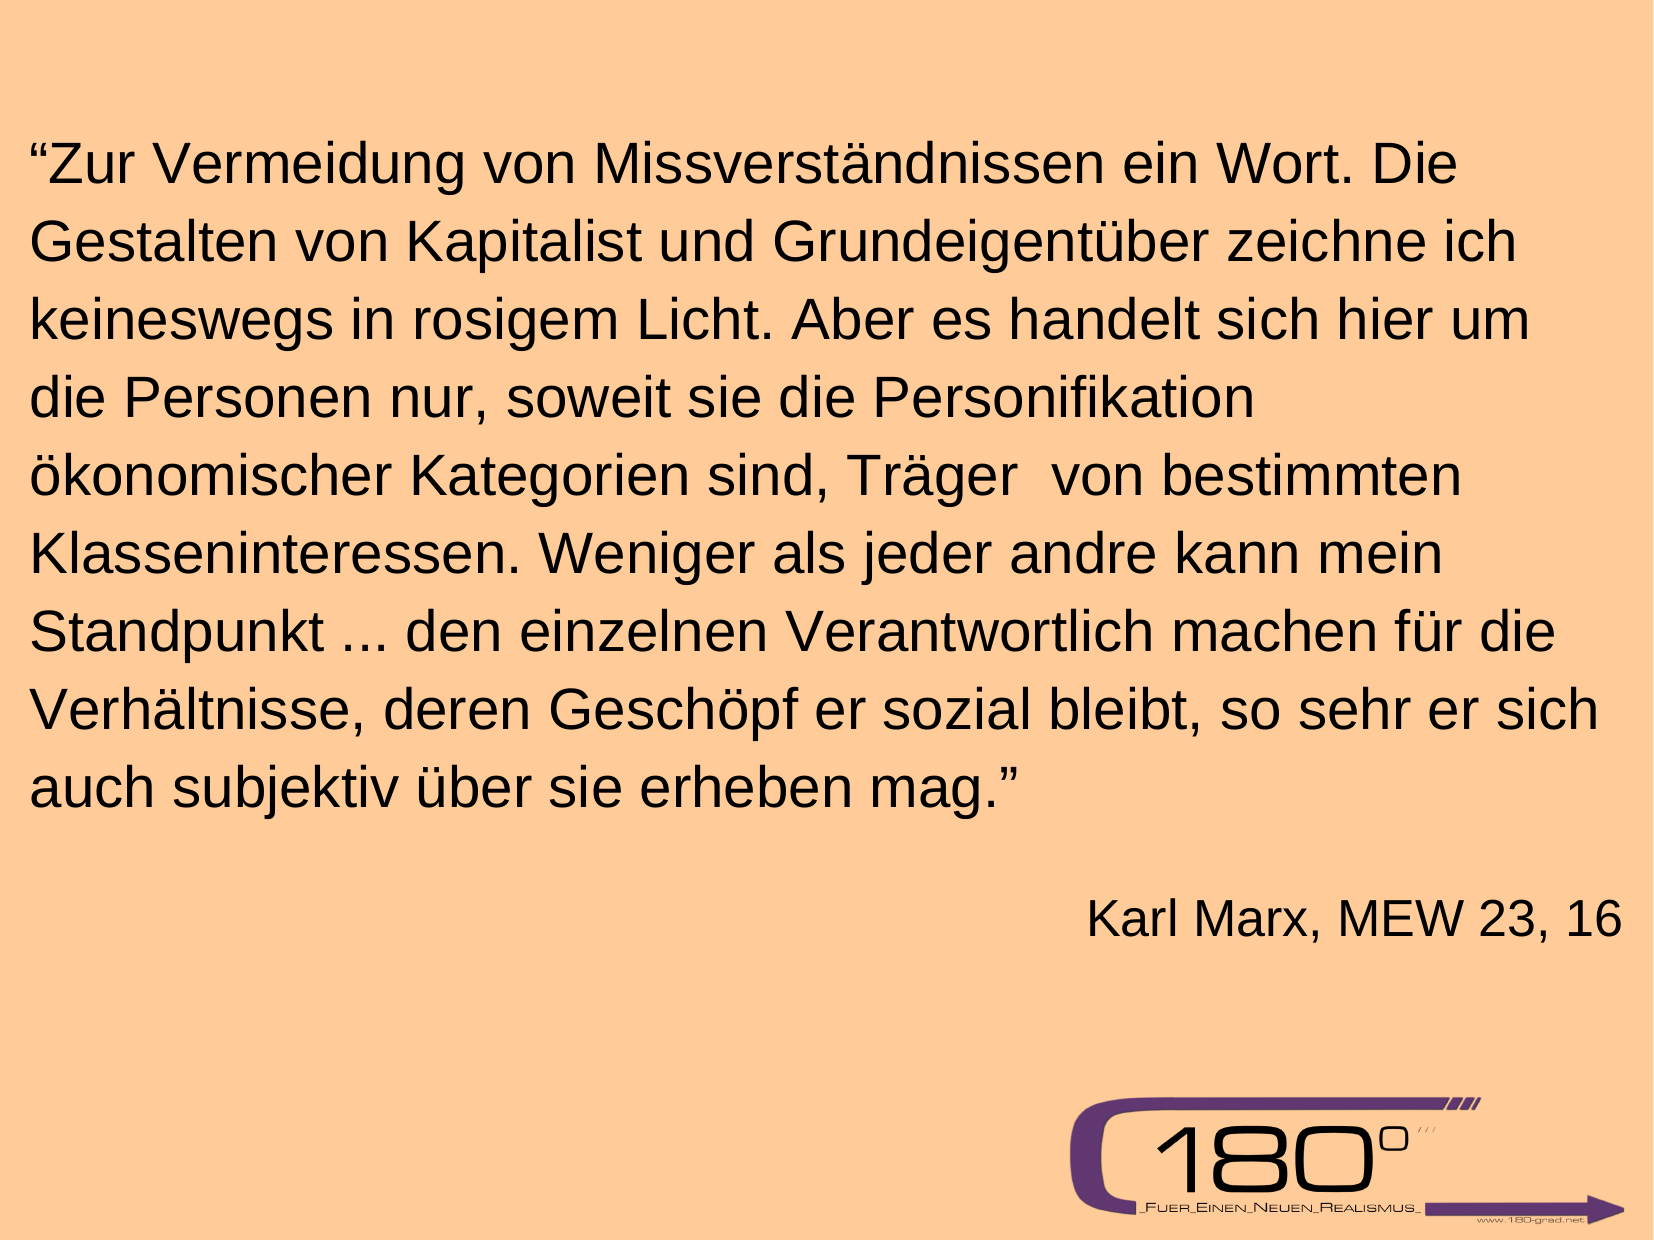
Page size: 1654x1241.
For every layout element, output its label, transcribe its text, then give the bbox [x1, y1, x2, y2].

picture [1068, 1123, 1625, 1228]
text_box “Zur Vermeidung von Missverständnissen ein Wort. Die Gestalten von Kapitalist und Grundeigentüber zeichne ich keineswegs in rosigem Licht. Aber es handelt sich hier um die Personen nur, soweit sie die Personifikation ökonomischer Kategorien sind, Träger von bestimmten Klasseninteressen. Weniger als jeder andre kann mein Standpunkt ... den einzelnen Verantwortlich machen für die Verhältnisse, deren Geschöpf er sozial bleibt, so sehr er sich auch subjektiv über sie erheben mag.” Karl Marx, MEW 23, 16 [29, 118, 1625, 1123]
